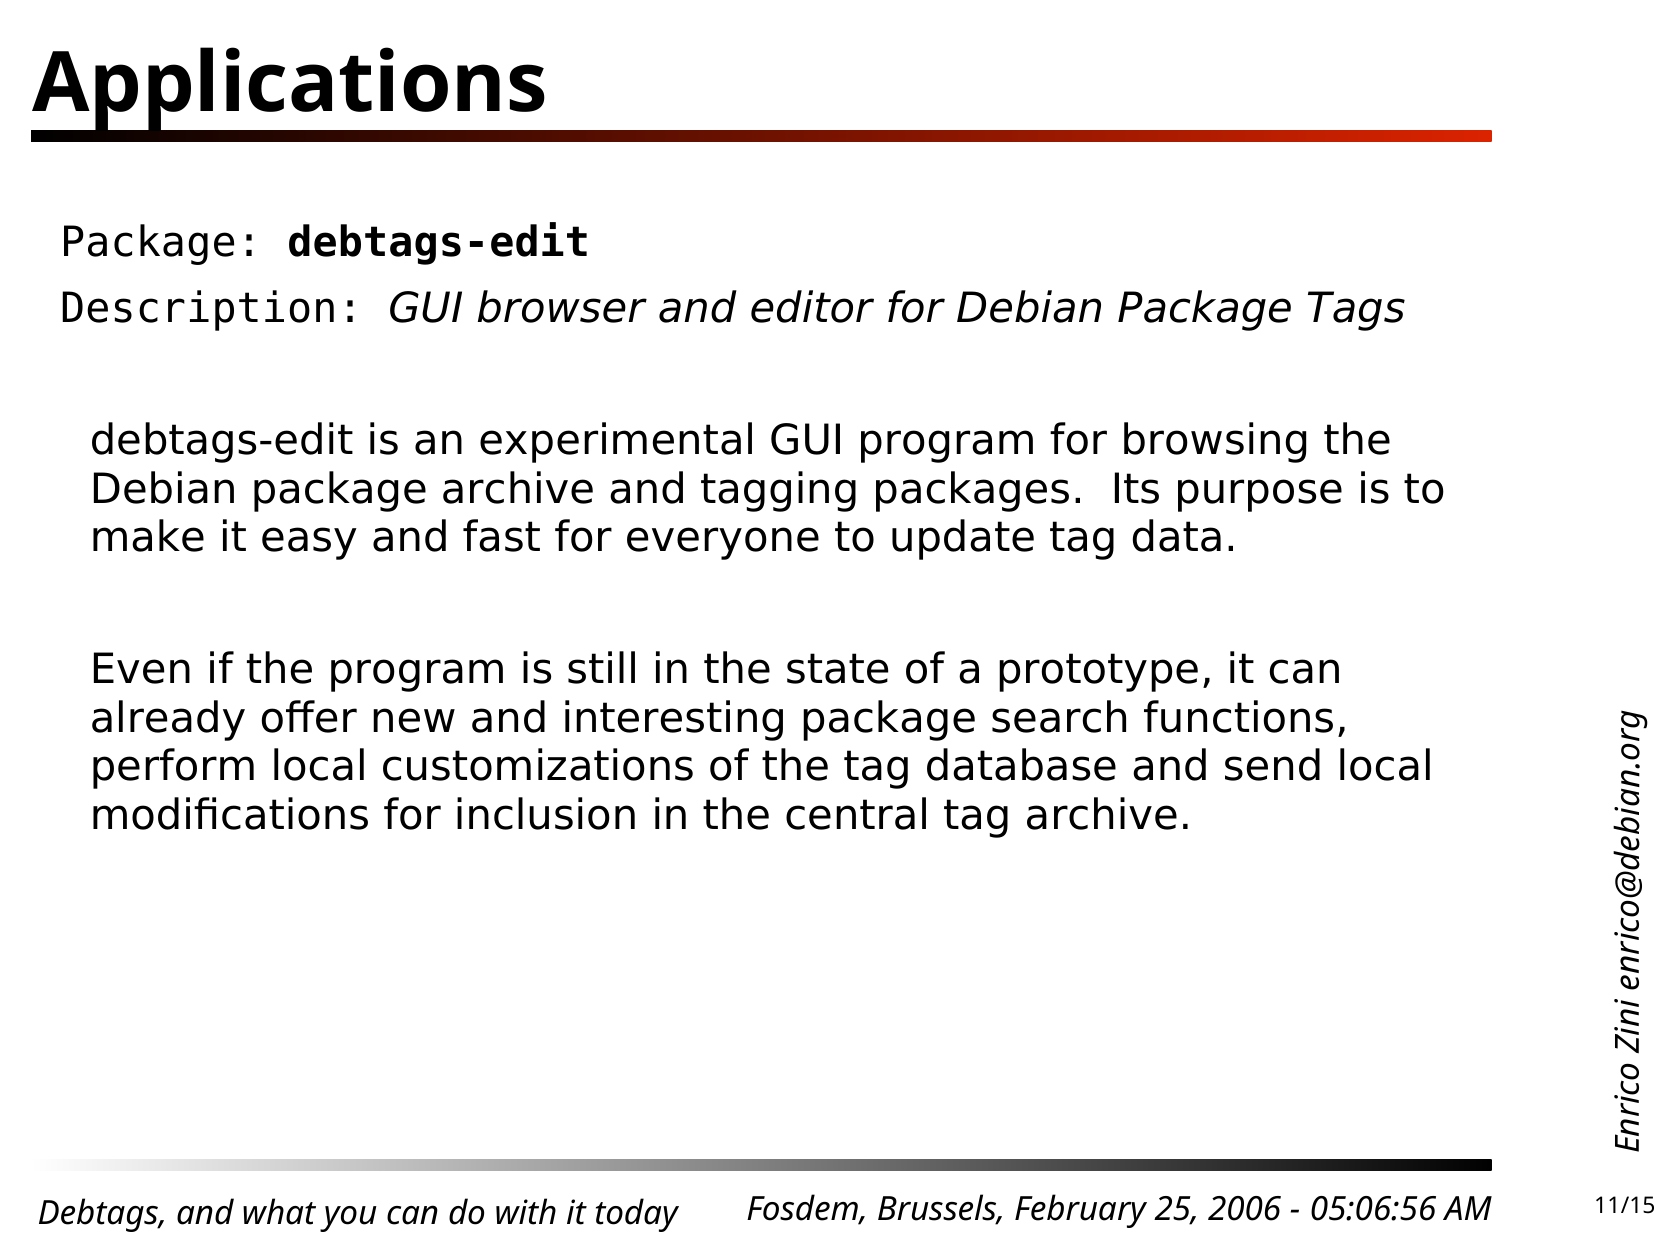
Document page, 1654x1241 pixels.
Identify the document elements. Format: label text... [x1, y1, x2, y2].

text_box Package: debtags-edit Description: GUI browser and editor for Debian Package Tags debtags-edit is an experimental GUI program for browsing the Debian package archive and tagging packages. Its purpose is to make it easy and fast for everyone to update tag data. Even if the program is still in the state of a prototype, it can already offer new and interesting package search functions, perform local customizations of the tag database and send local modifications for inclusion in the central tag archive. [60, 217, 1495, 1138]
text_box Applications [32, 22, 1439, 159]
